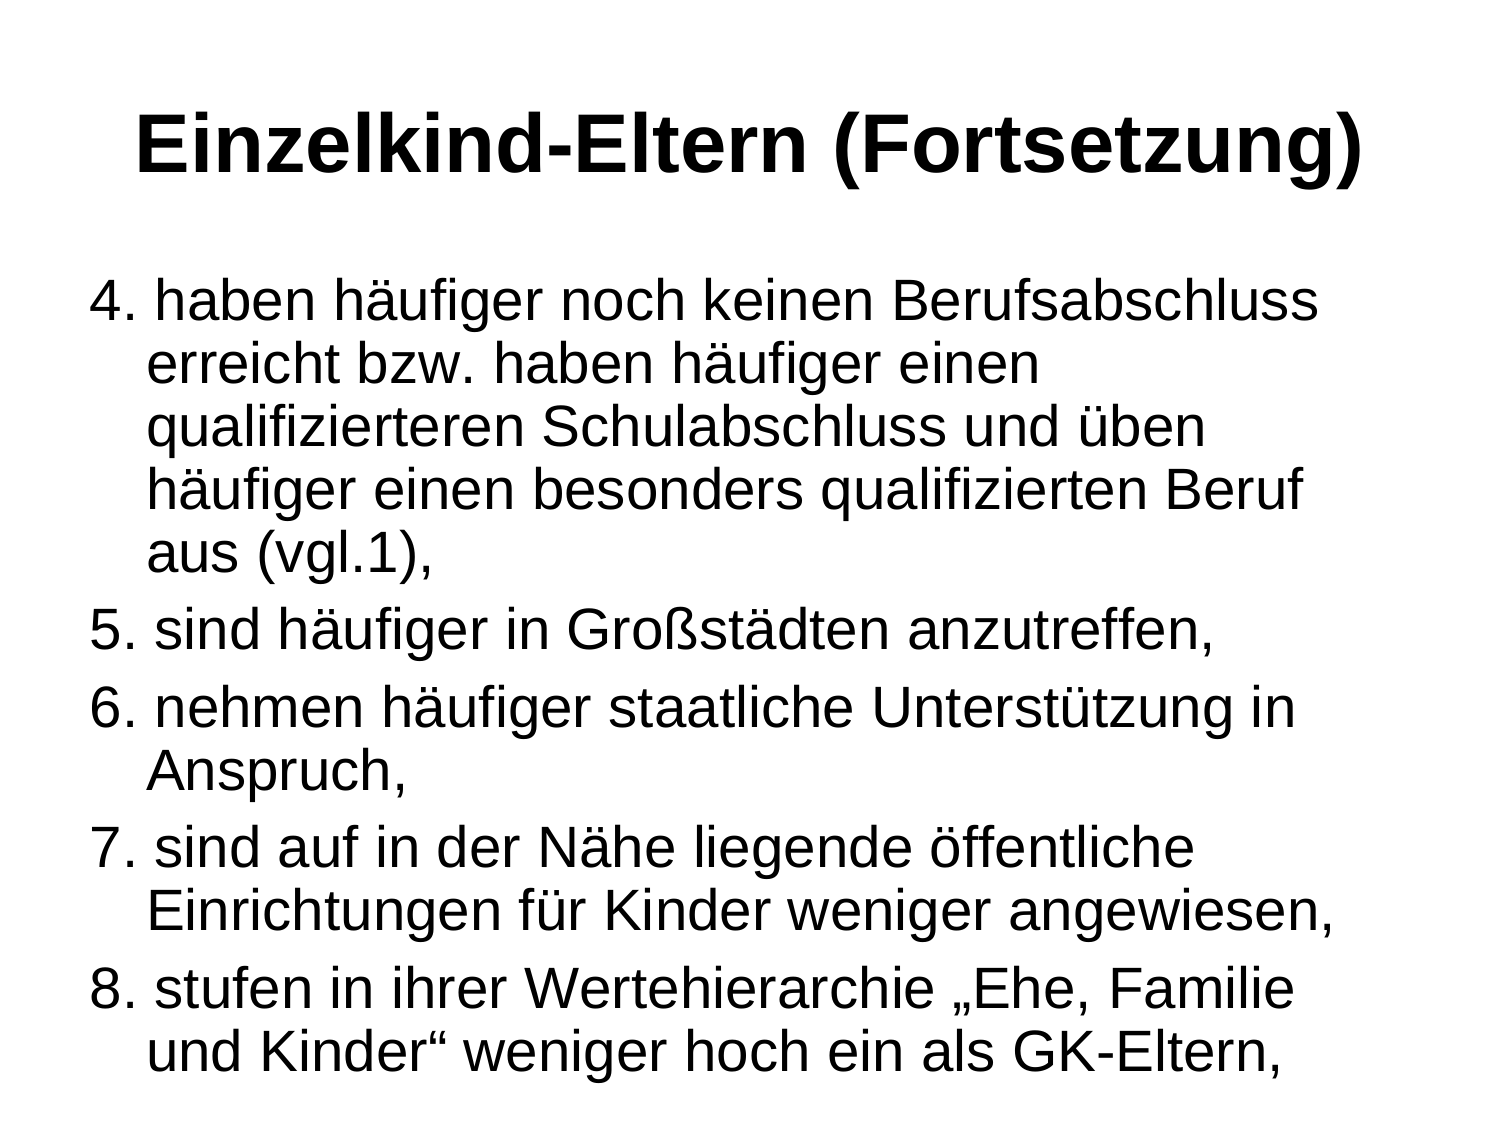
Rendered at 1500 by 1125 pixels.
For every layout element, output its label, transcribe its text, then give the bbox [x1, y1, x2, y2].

title Einzelkind-Eltern (Fortsetzung) [75, 45, 1426, 233]
list 4. haben häufiger noch keinen Berufsabschluss erreicht bzw. haben häufiger einen qualifizierteren Schulabschluss und üben häufiger einen besonders qualifizierten Beruf aus (vgl.1), 5. sind häufiger in Großstädten anzutreffen, 6. nehmen häufiger staatliche Unterstützung in Anspruch, 7. sind auf in der Nähe liegende öffentliche Einrichtungen für Kinder weniger angewiesen, 8. stufen in ihrer Wertehierarchie „Ehe, Familie und Kinder“ weniger hoch ein als GK-Eltern, [75, 262, 1426, 1005]
